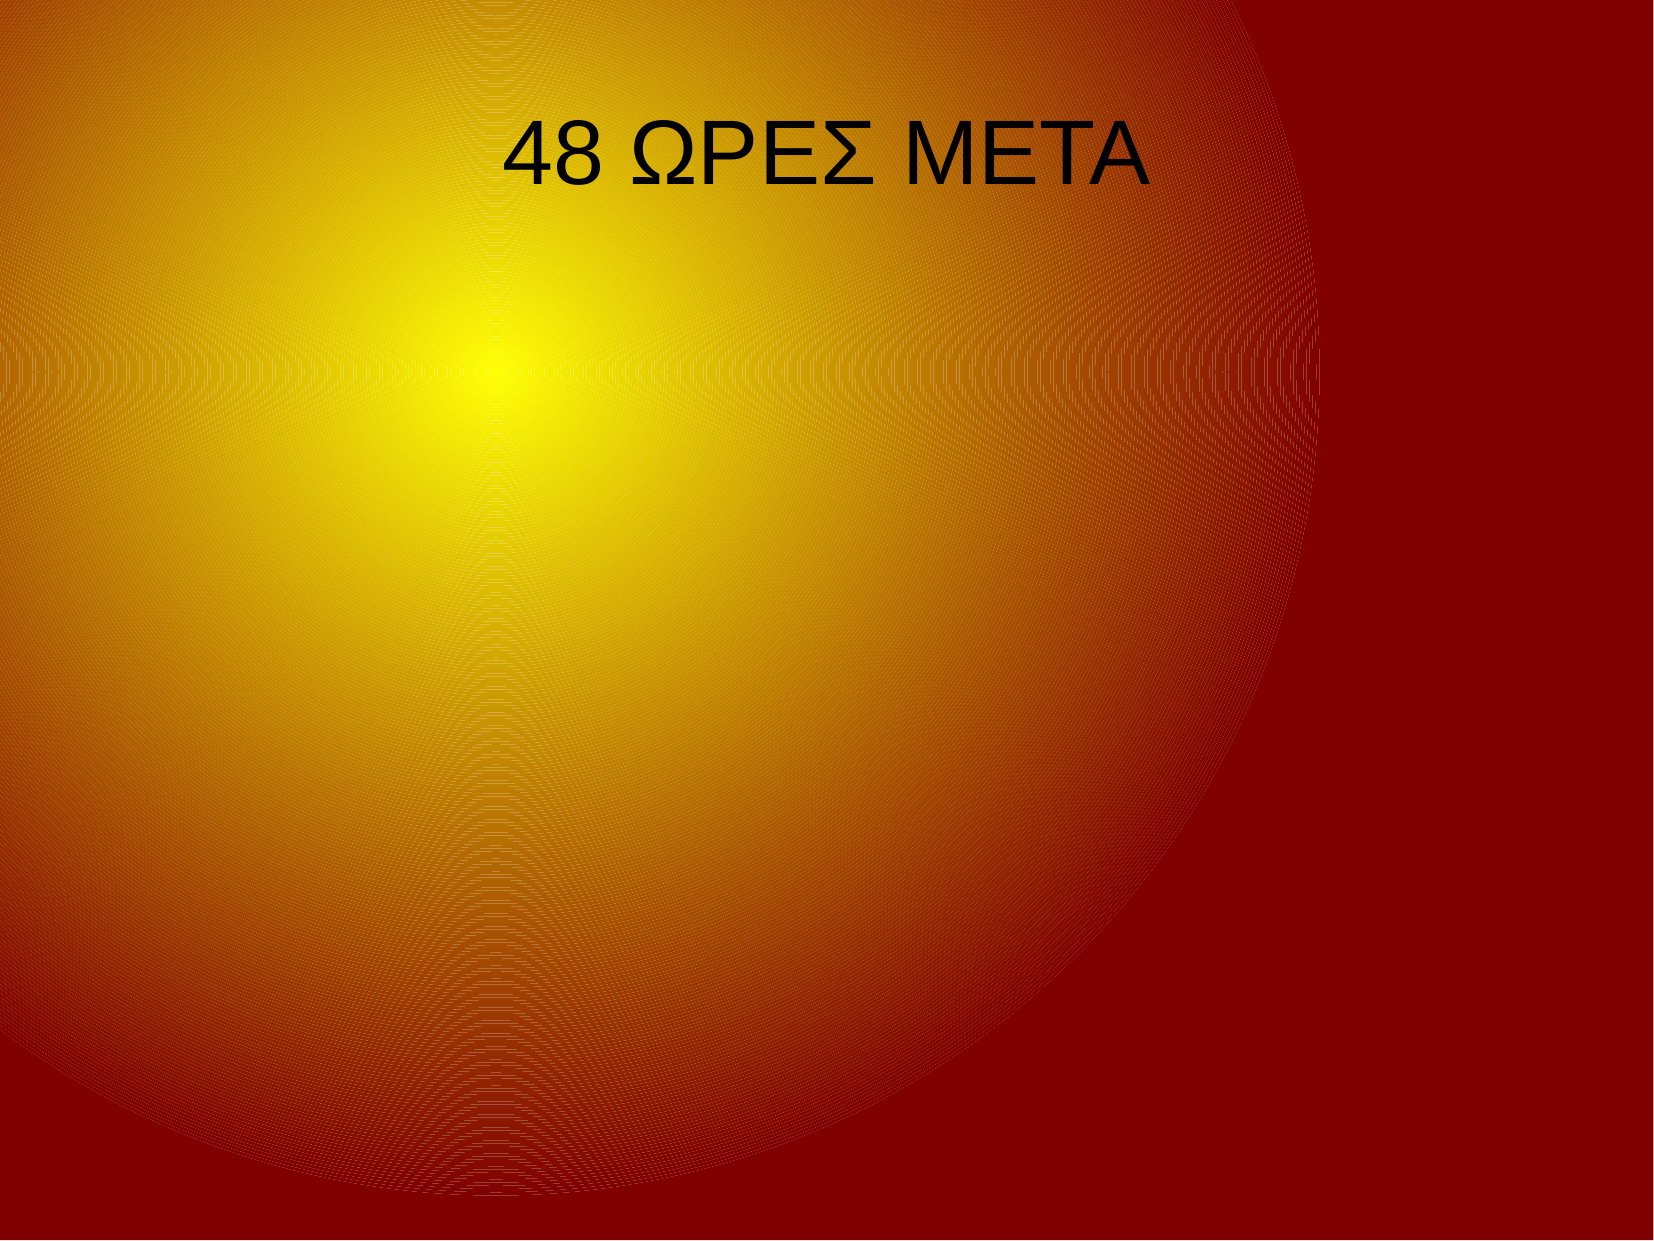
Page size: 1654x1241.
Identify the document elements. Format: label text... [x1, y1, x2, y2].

title 48 ΩΡΕΣ ΜΕΤΑ [82, 49, 1571, 257]
